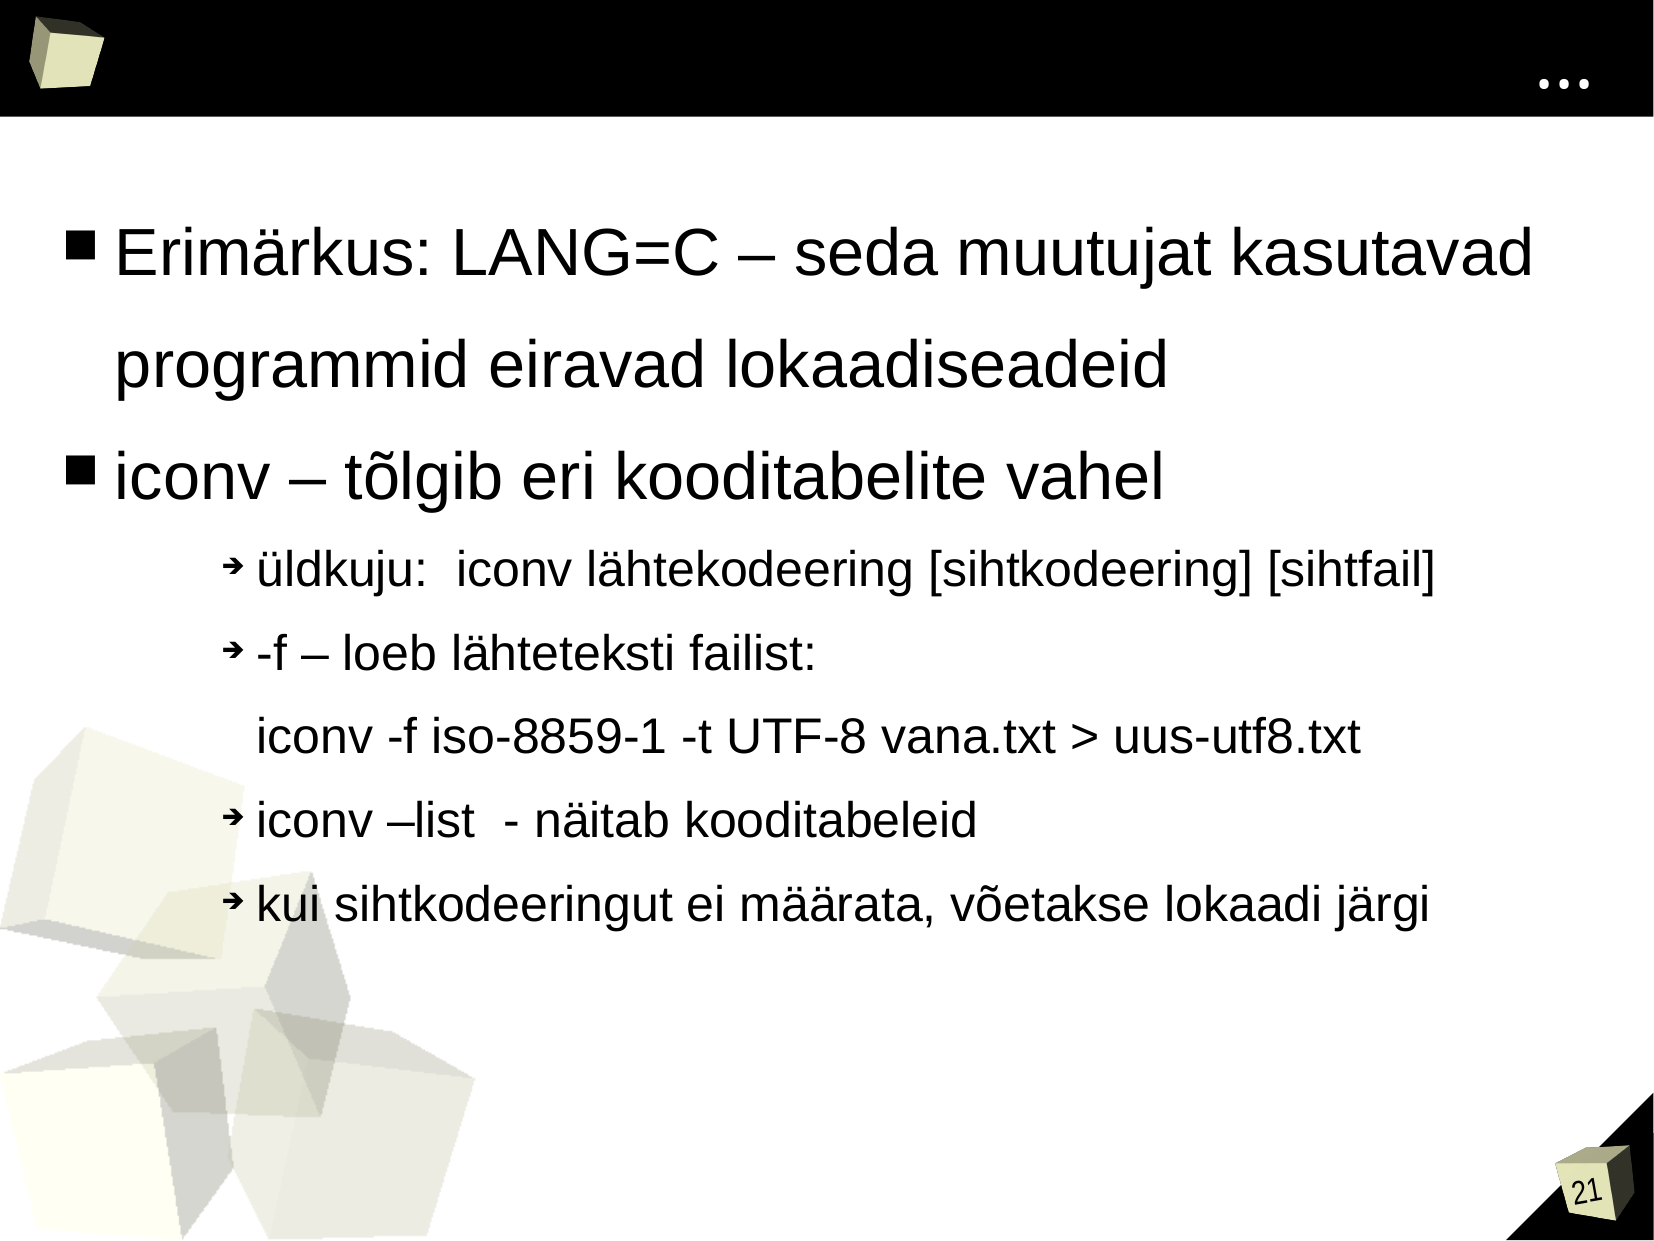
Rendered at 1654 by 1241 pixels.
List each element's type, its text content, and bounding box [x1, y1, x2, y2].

picture [0, 726, 477, 1241]
list Erimärkus: LANG=C – seda muutujat kasutavad programmid eiravad lokaadiseadeid iconv – tõlgib eri kooditabelite vahel üldkuju: iconv lähtekodeering [sihtkodeering] [sihtfail] -f – loeb lähteteksti failist: iconv -f iso-8859-1 -t UTF-8 vana.txt > uus-utf8.txt iconv –list - näitab kooditabeleid kui sihtkodeeringut ei määrata, võetakse lokaadi järgi [44, 177, 1611, 1214]
title ... [118, 0, 1595, 119]
